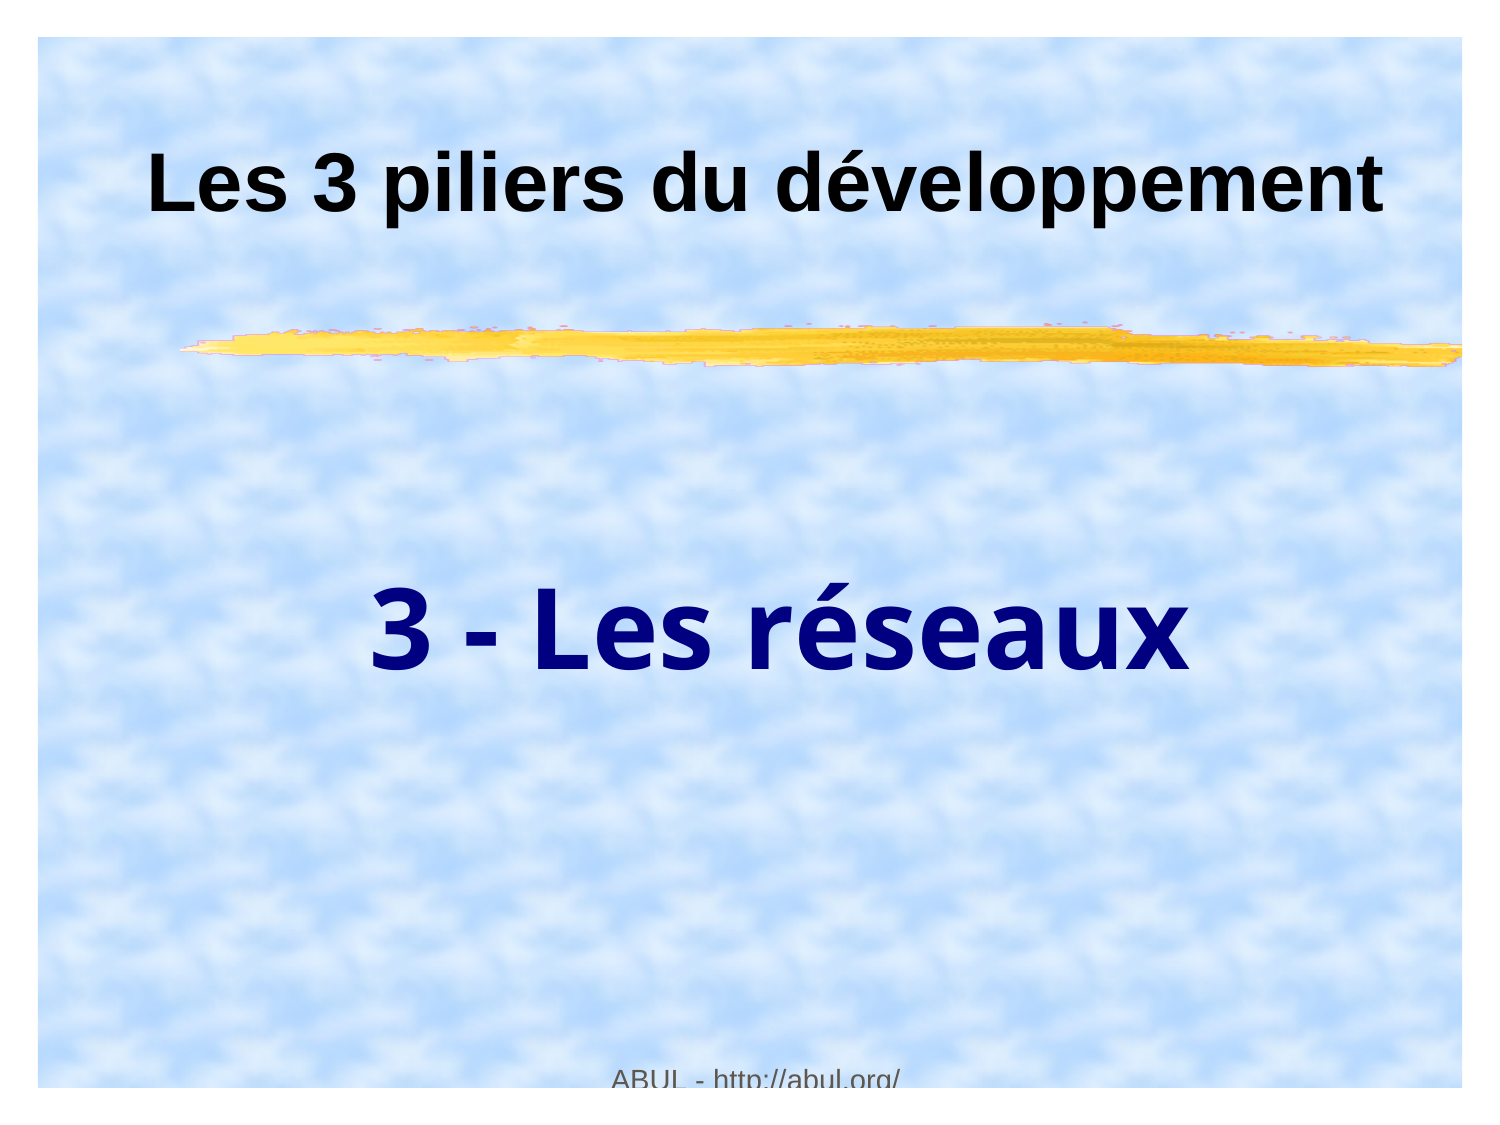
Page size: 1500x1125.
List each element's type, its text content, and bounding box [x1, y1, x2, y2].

picture [614, 1084, 626, 1088]
picture [734, 1076, 739, 1088]
subtitle 3 - Les réseaux [264, 491, 1262, 761]
picture [635, 1081, 645, 1088]
picture [718, 1076, 725, 1088]
picture [616, 1073, 623, 1082]
picture [807, 1076, 814, 1088]
picture [635, 1072, 644, 1078]
picture [750, 1076, 757, 1088]
picture [790, 1082, 797, 1088]
picture [853, 1076, 861, 1088]
title Les 3 piliers du développement [145, 66, 1416, 300]
picture [879, 1076, 887, 1088]
picture [37, 37, 1463, 1088]
